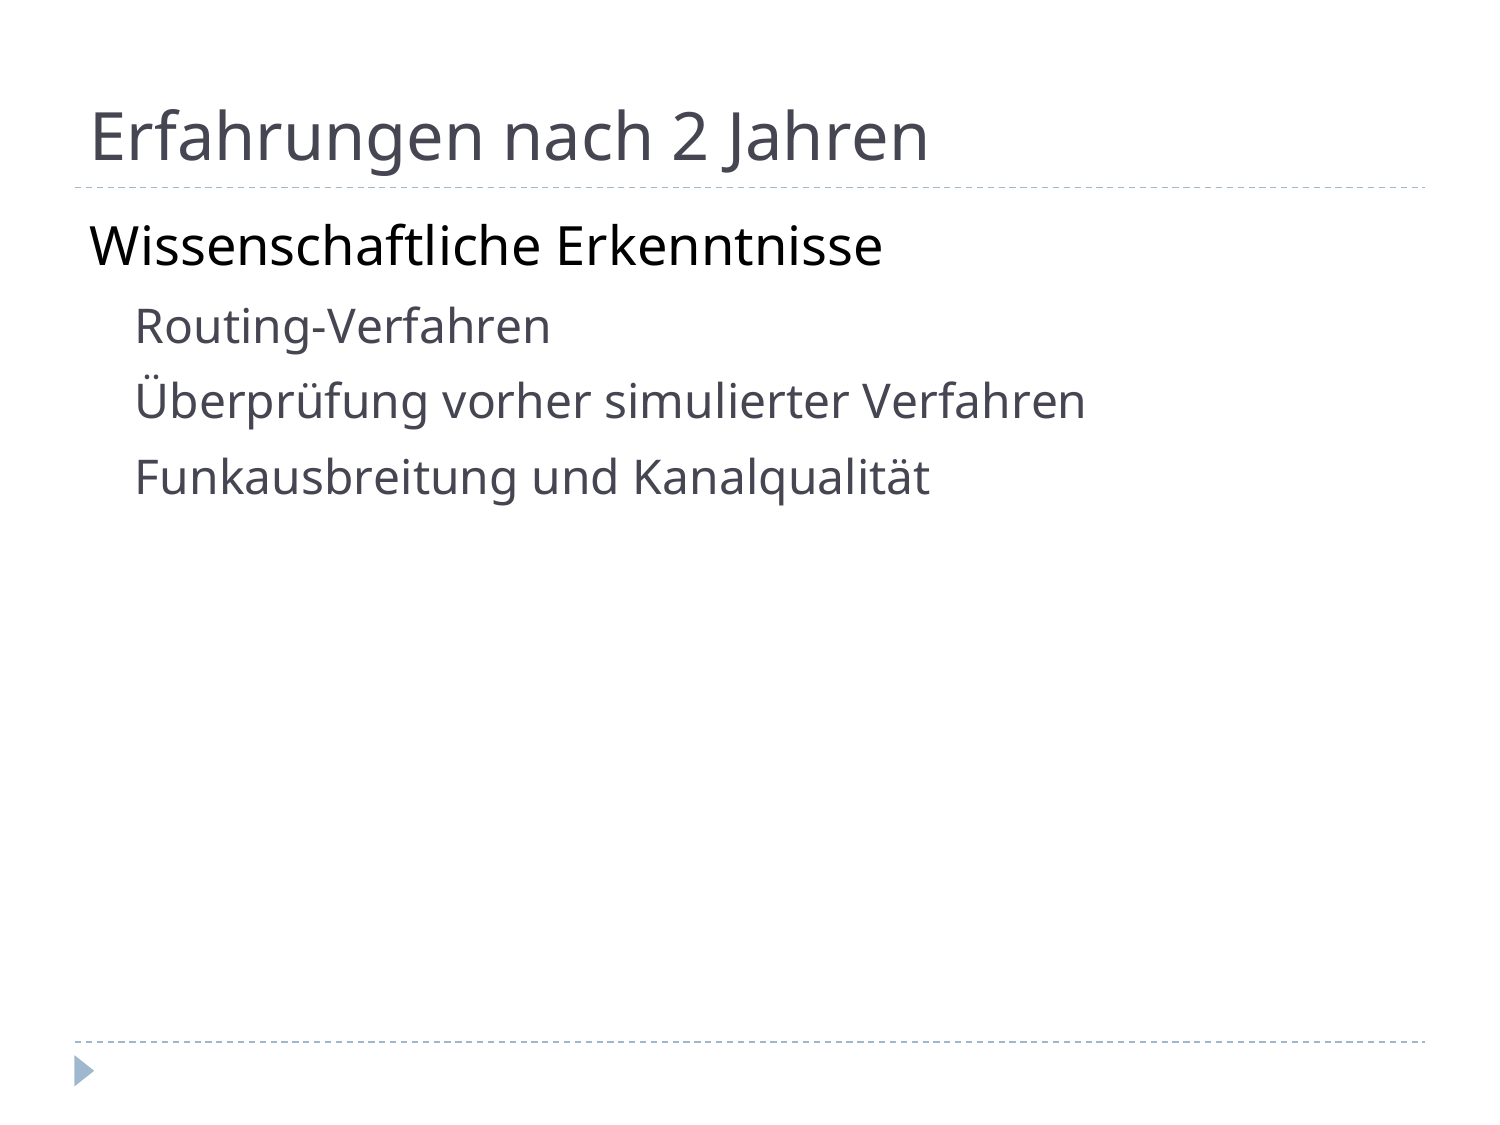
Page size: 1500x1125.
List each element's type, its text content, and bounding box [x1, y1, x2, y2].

list Wissenschaftliche Erkenntnisse Routing-Verfahren Überprüfung vorher simulierter Verfahren Funkausbreitung und Kanalqualität [75, 200, 1426, 1010]
title Erfahrungen nach 2 Jahren [75, 24, 1426, 188]
